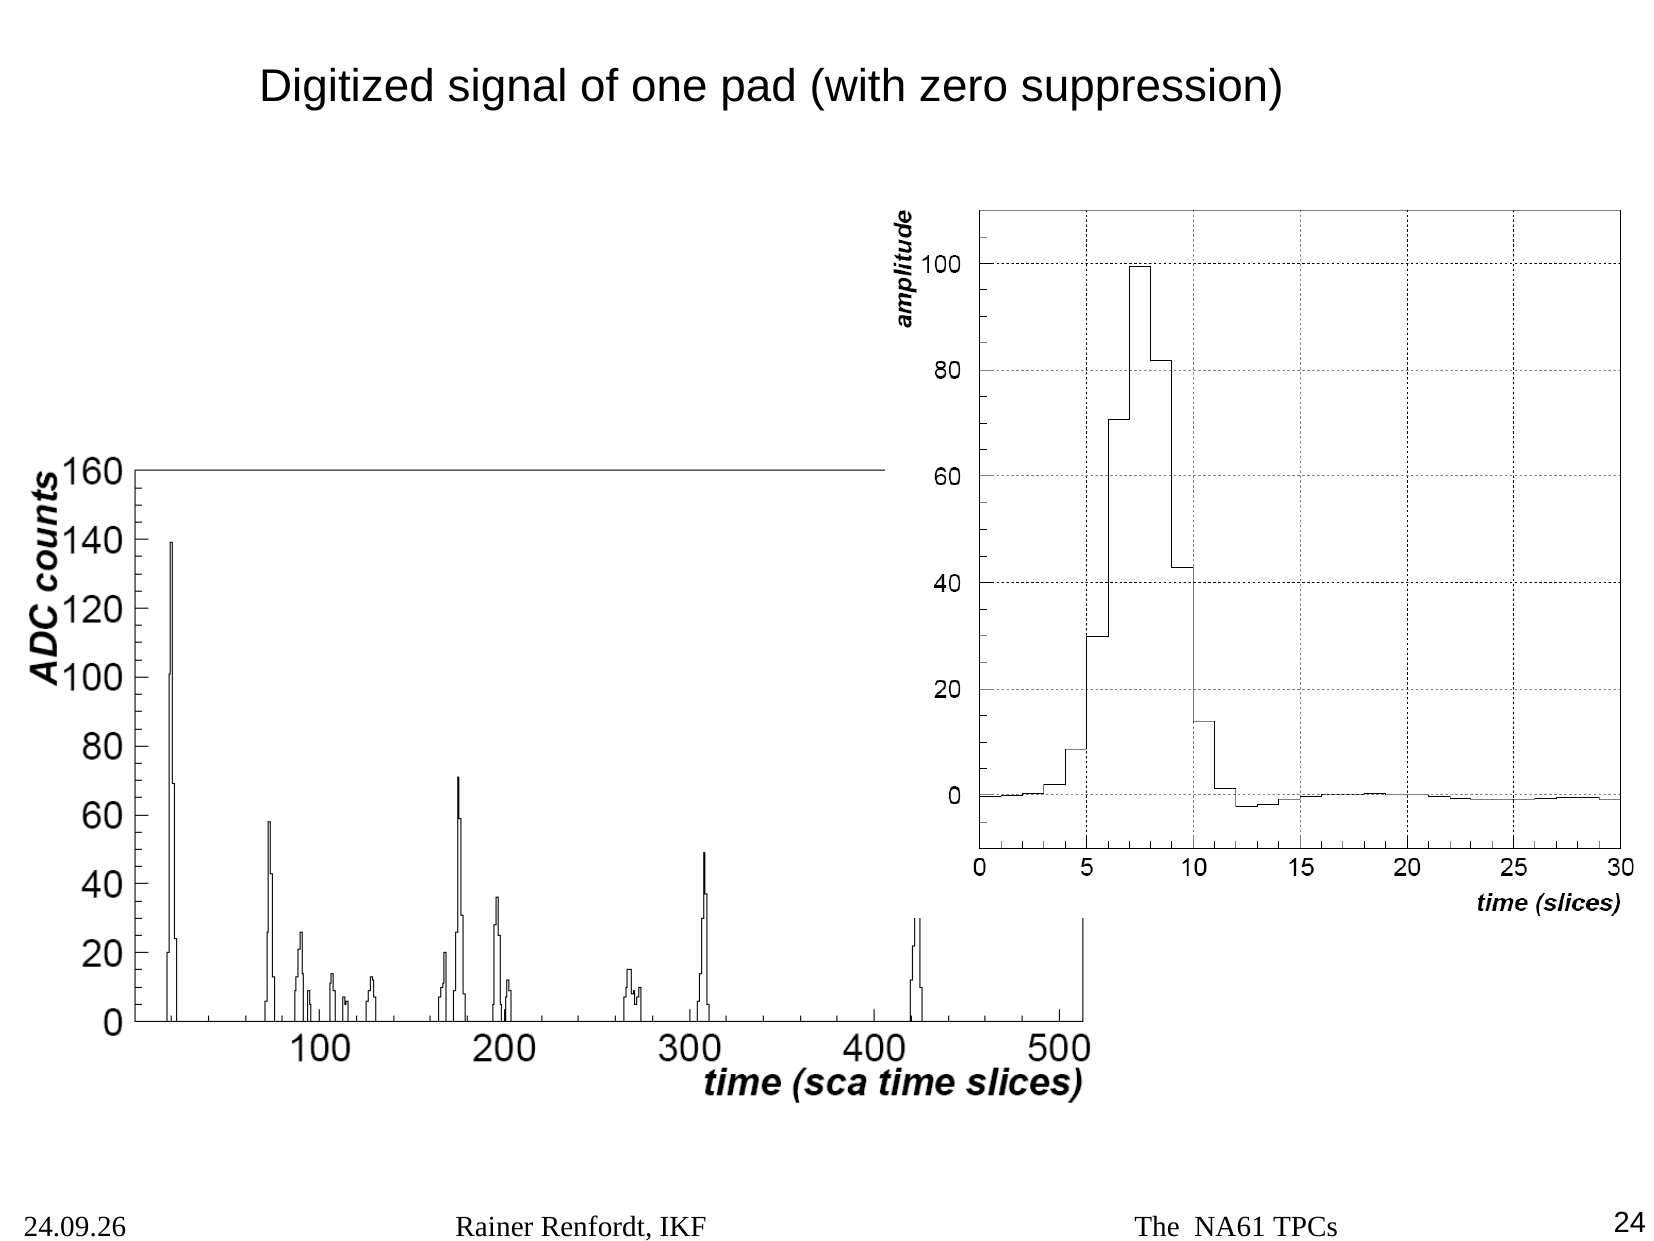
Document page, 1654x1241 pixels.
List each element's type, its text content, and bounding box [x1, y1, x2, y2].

picture [27, 206, 1637, 1107]
text_box Digitized signal of one pad (with zero suppression) [244, 52, 1300, 119]
